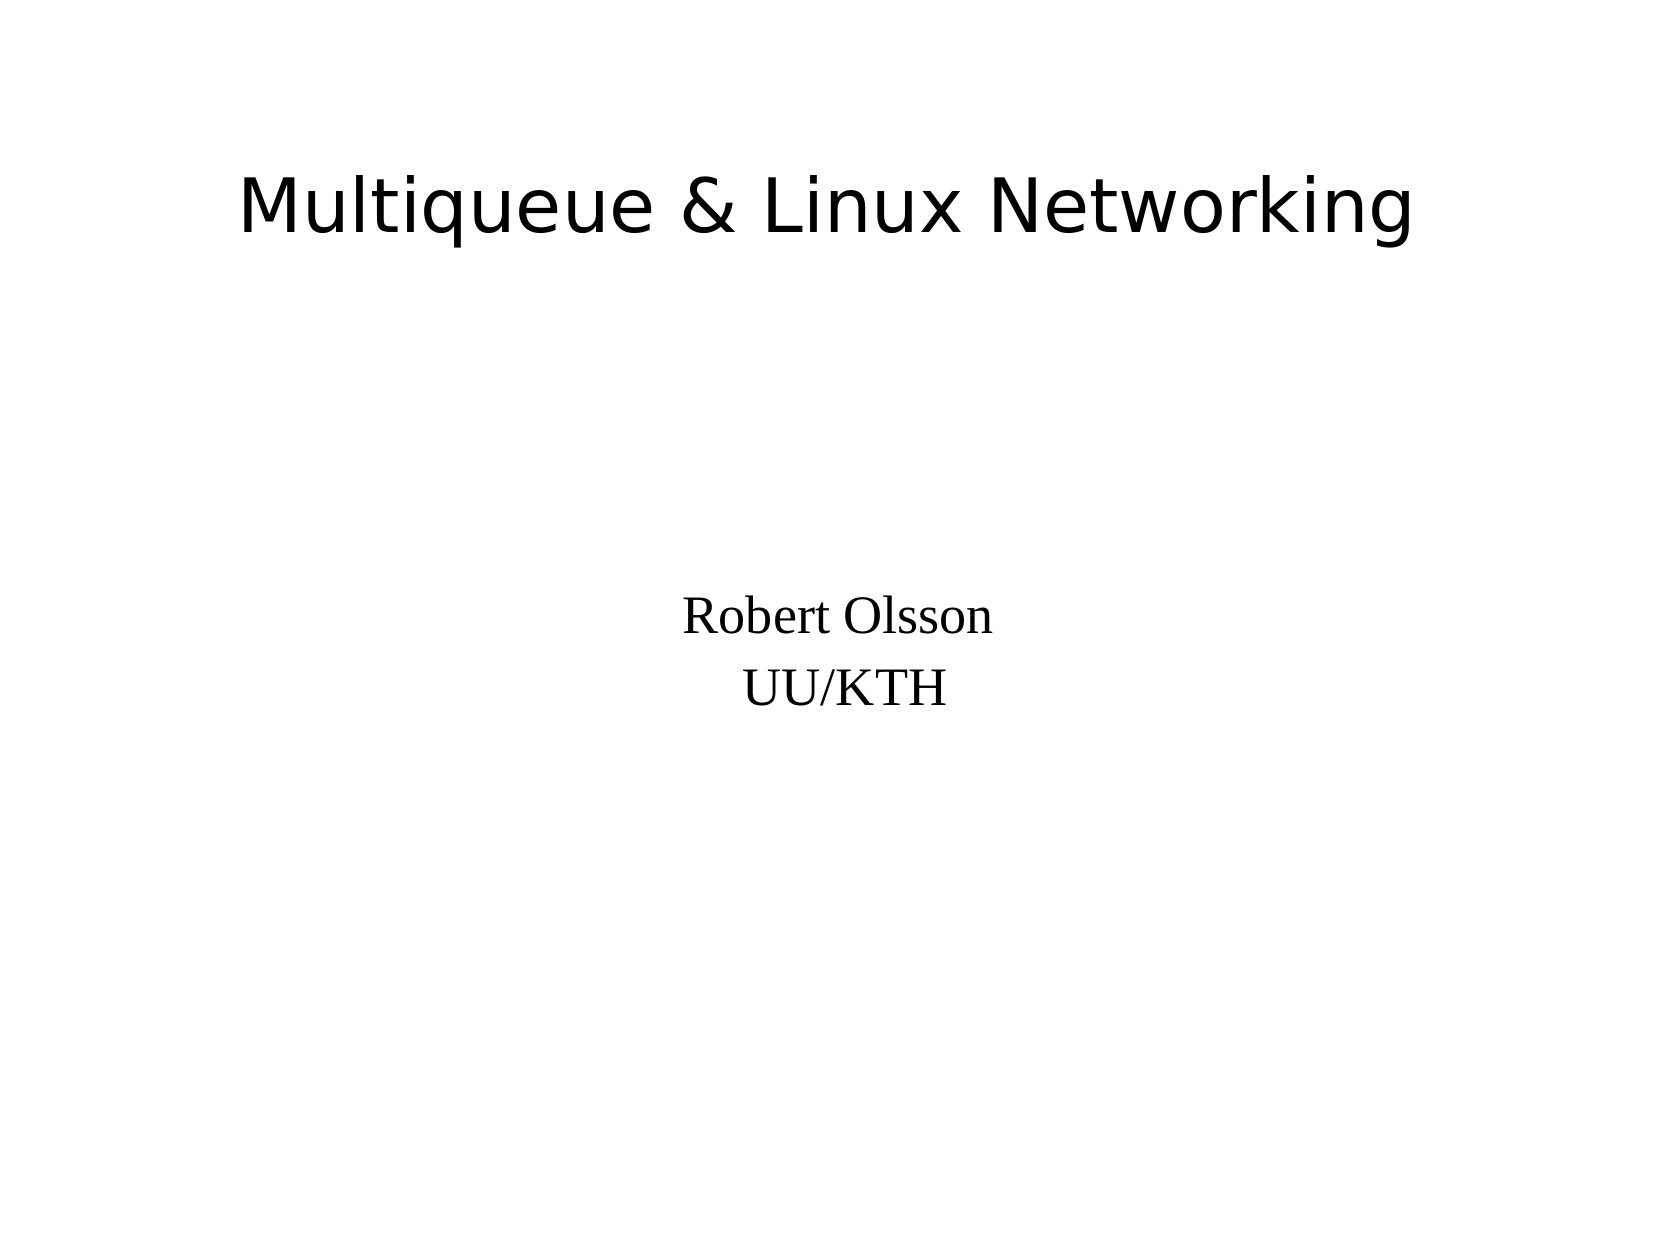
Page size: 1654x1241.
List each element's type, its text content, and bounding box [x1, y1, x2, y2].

title Multiqueue & Linux Networking [121, 102, 1534, 311]
subtitle Robert Olsson UU/KTH [121, 352, 1534, 950]
